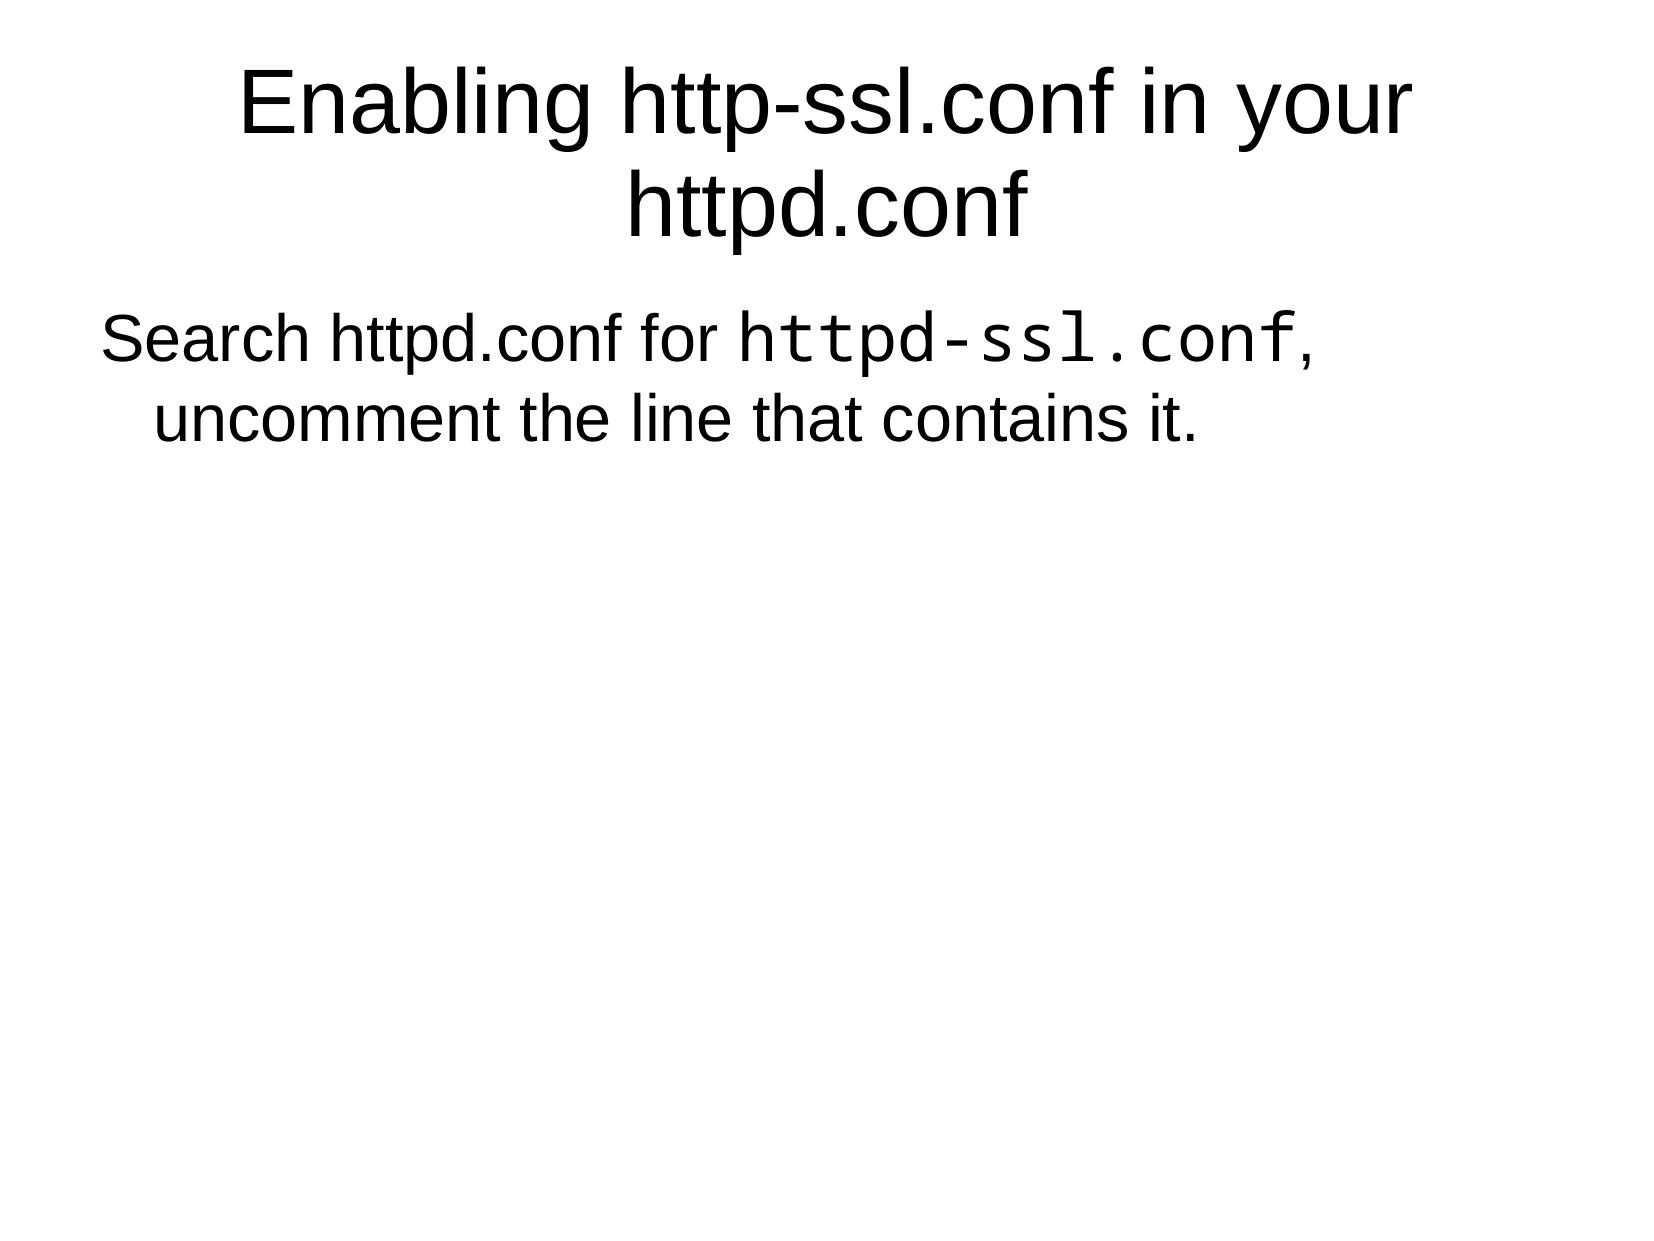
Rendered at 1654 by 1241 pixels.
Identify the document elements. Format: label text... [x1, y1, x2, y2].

title Enabling http-ssl.conf in your httpd.conf [82, 16, 1571, 290]
list Search httpd.conf for httpd-ssl.conf, uncomment the line that contains it. [82, 290, 1571, 1094]
